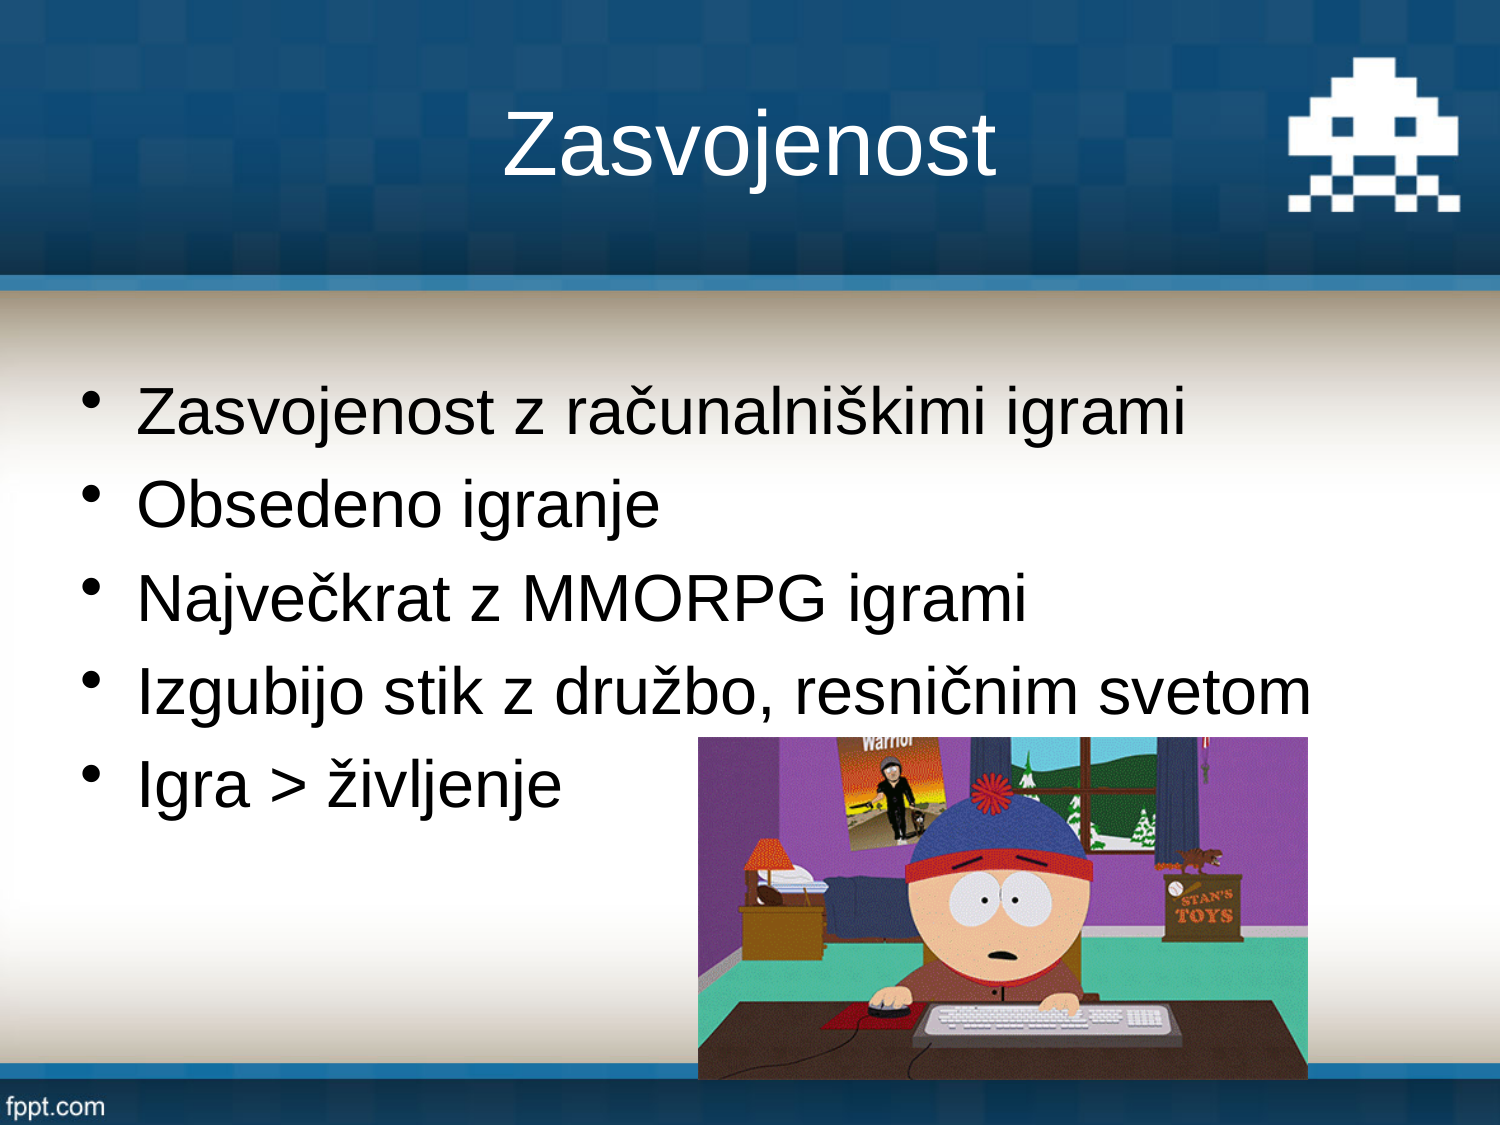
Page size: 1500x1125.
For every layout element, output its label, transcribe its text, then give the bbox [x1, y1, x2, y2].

title Zasvojenost [75, 45, 1425, 233]
list Zasvojenost z računalniškimi igrami Obsedeno igranje Največkrat z MMORPG igrami Izgubijo stik z družbo, resničnim svetom Igra > življenje [64, 267, 1415, 1010]
picture [0, 0, 1500, 1125]
